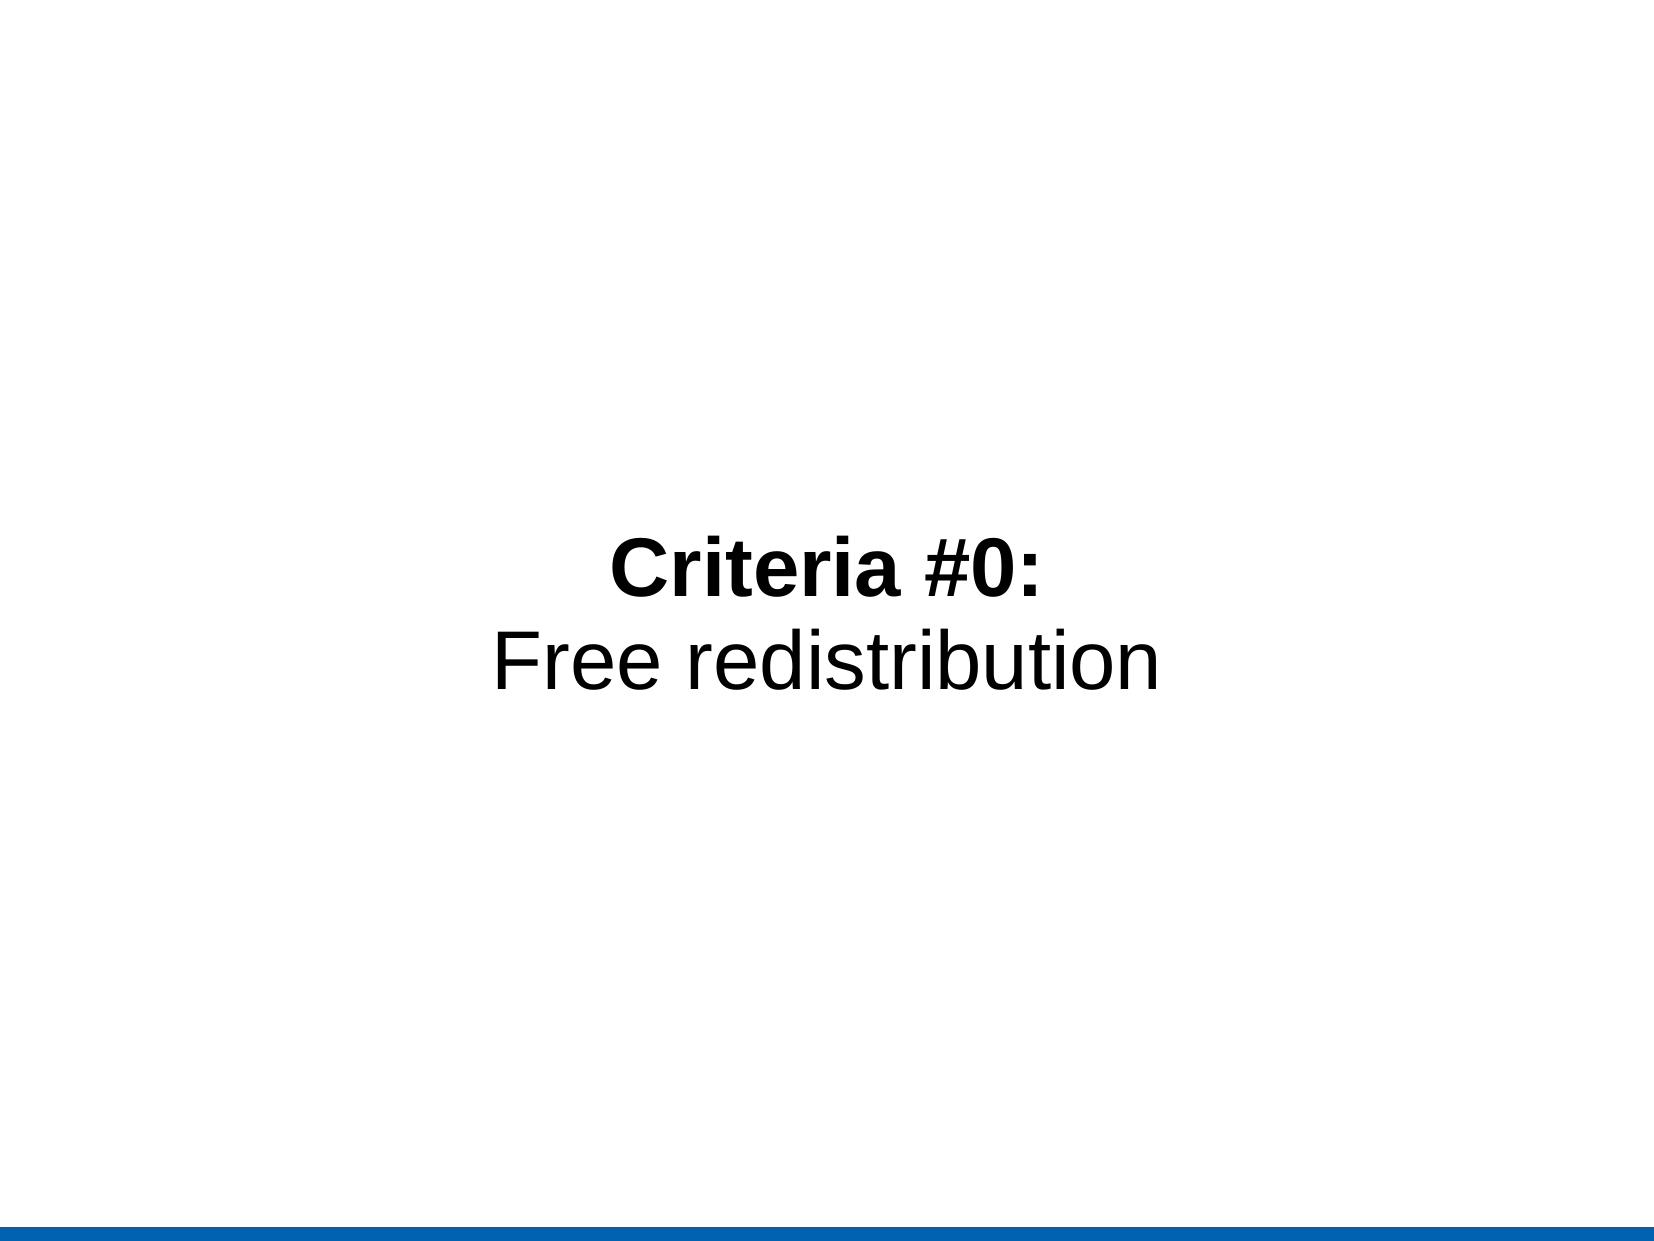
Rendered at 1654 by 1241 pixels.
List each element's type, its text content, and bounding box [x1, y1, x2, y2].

subtitle Criteria #0: Free redistribution [121, 112, 1534, 1117]
